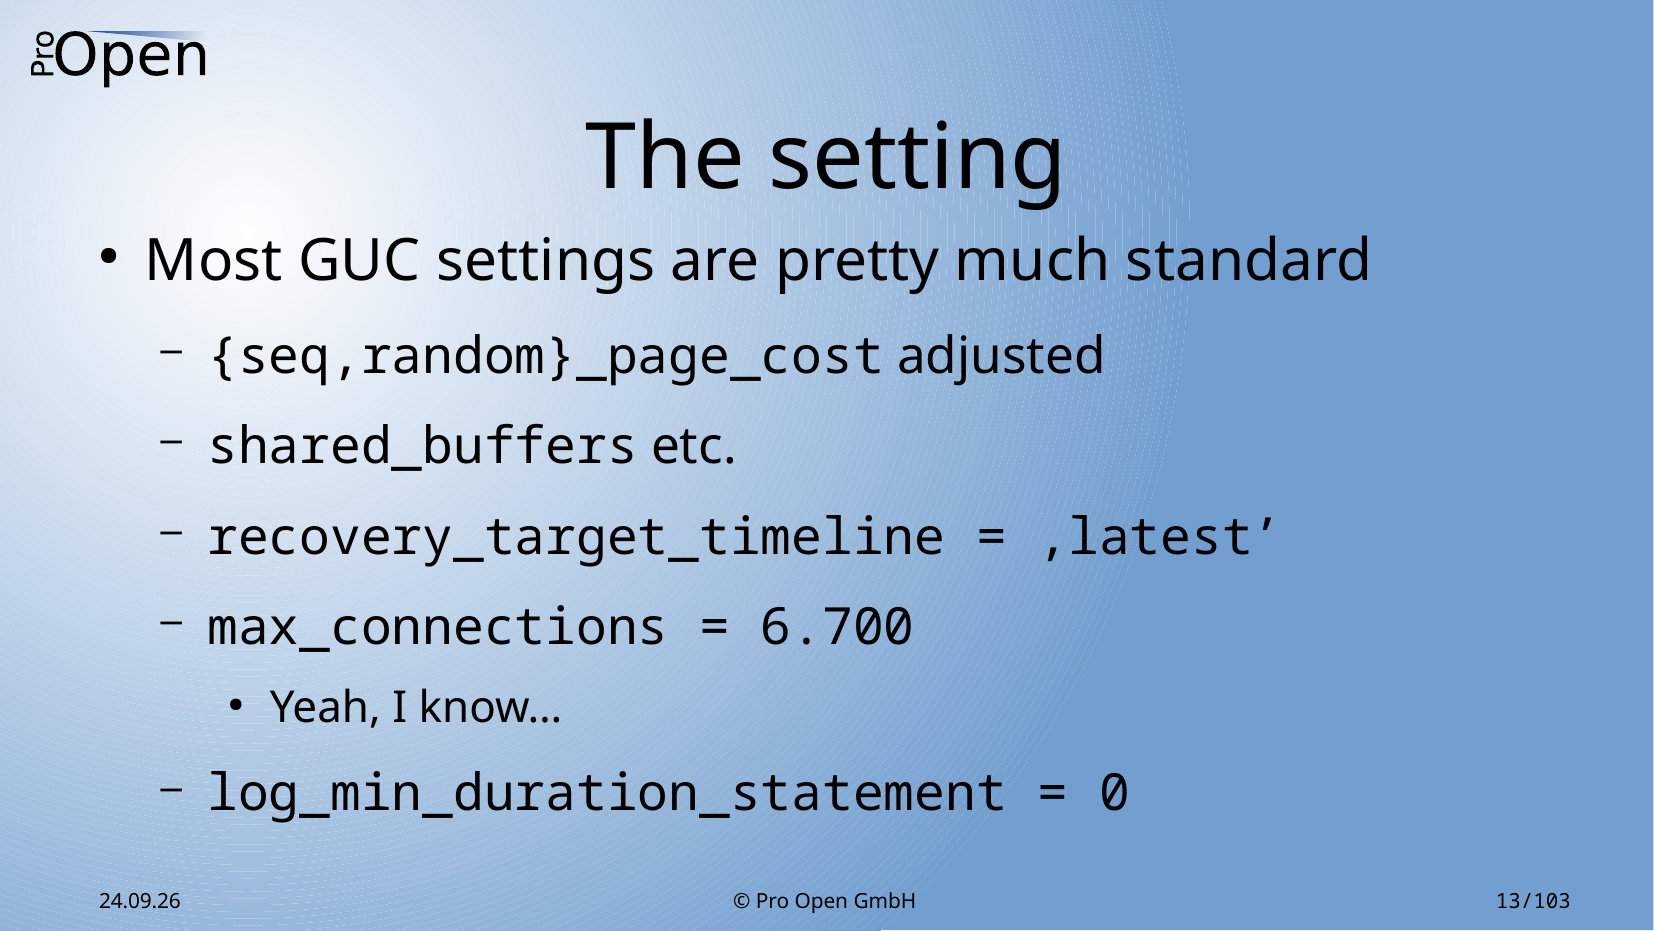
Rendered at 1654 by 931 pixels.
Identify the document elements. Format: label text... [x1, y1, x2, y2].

list Most GUC settings are pretty much standard {seq,random}_page_cost adjusted shared_buffers etc. recovery_target_timeline = ‚latest’ max_connections = 6.700 Yeah, I know… log_min_duration_statement = 0 [82, 217, 1571, 827]
title The setting [82, 88, 1571, 217]
